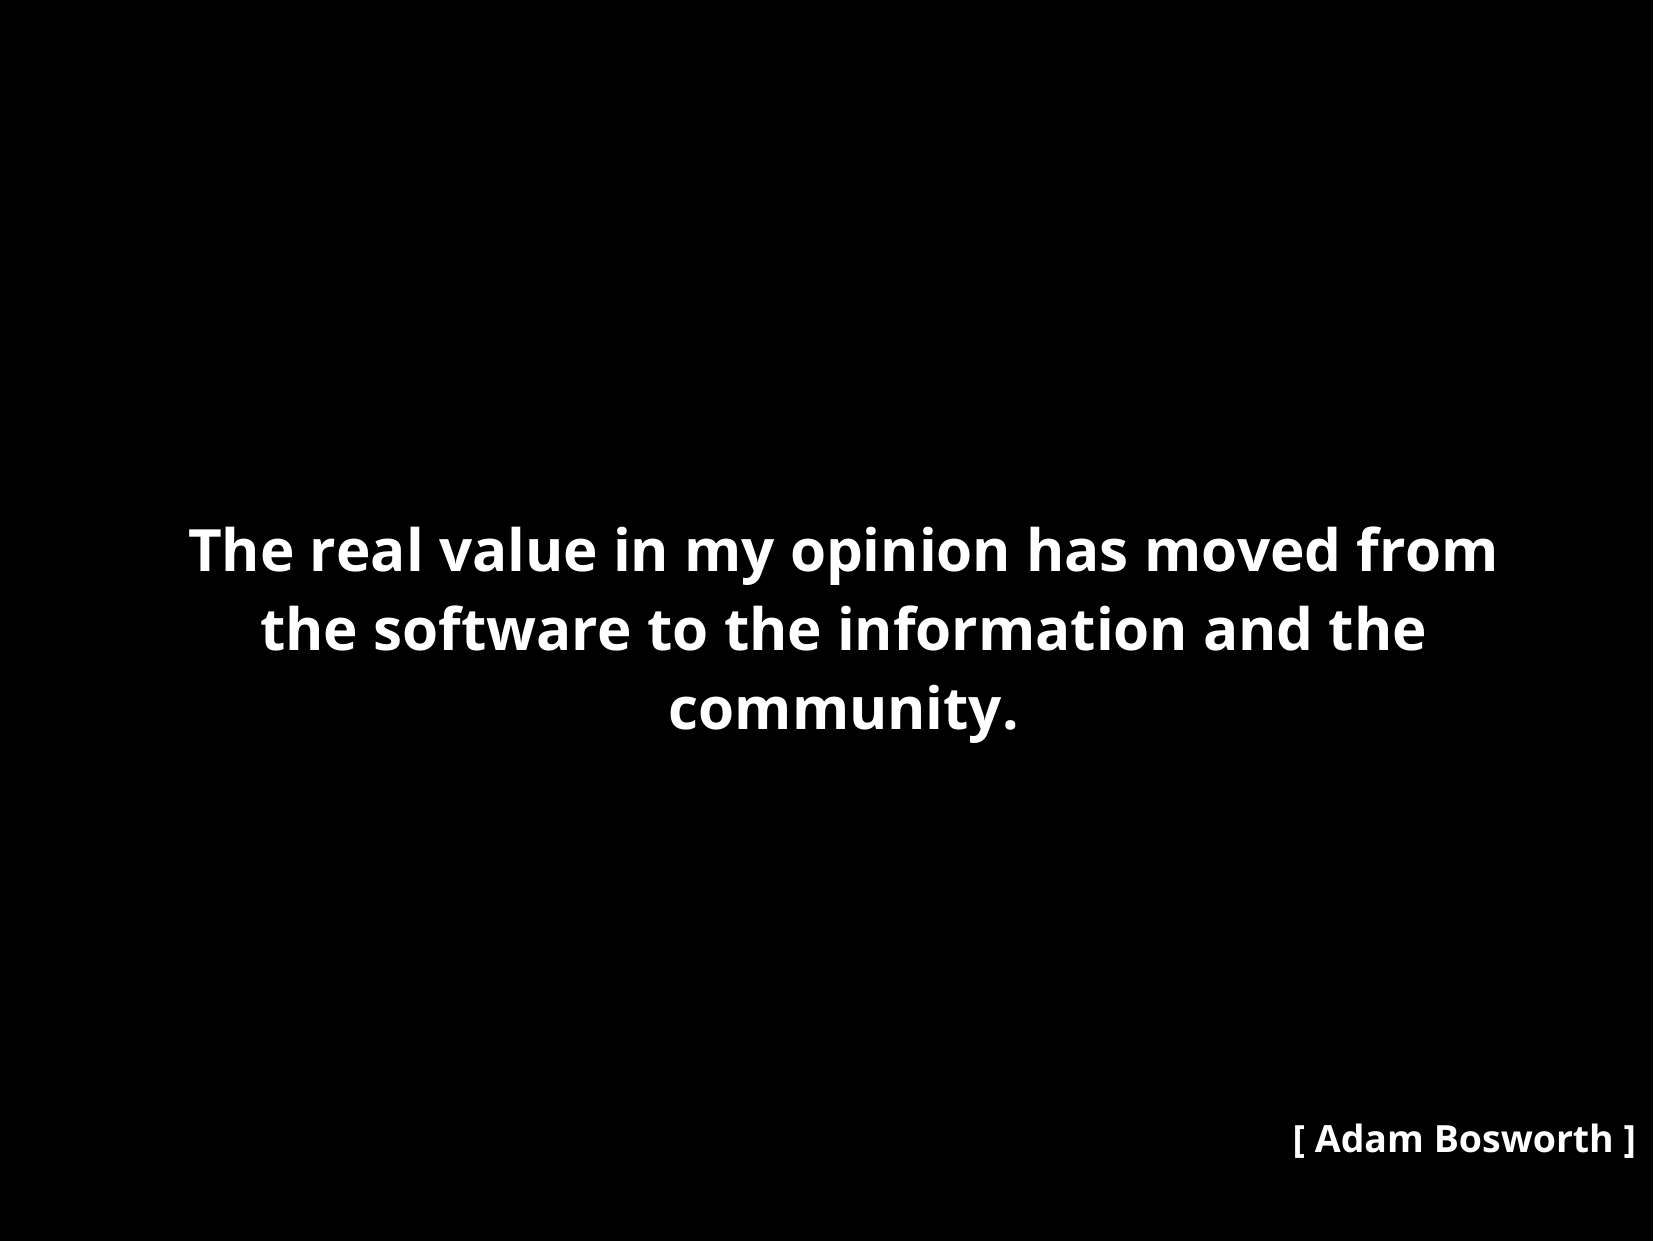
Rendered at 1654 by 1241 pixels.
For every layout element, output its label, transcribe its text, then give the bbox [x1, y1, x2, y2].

text_box [ Adam Bosworth ] [1277, 1105, 1653, 1165]
text_box The real value in my opinion has moved from the software to the information and the community. [150, 501, 1538, 655]
